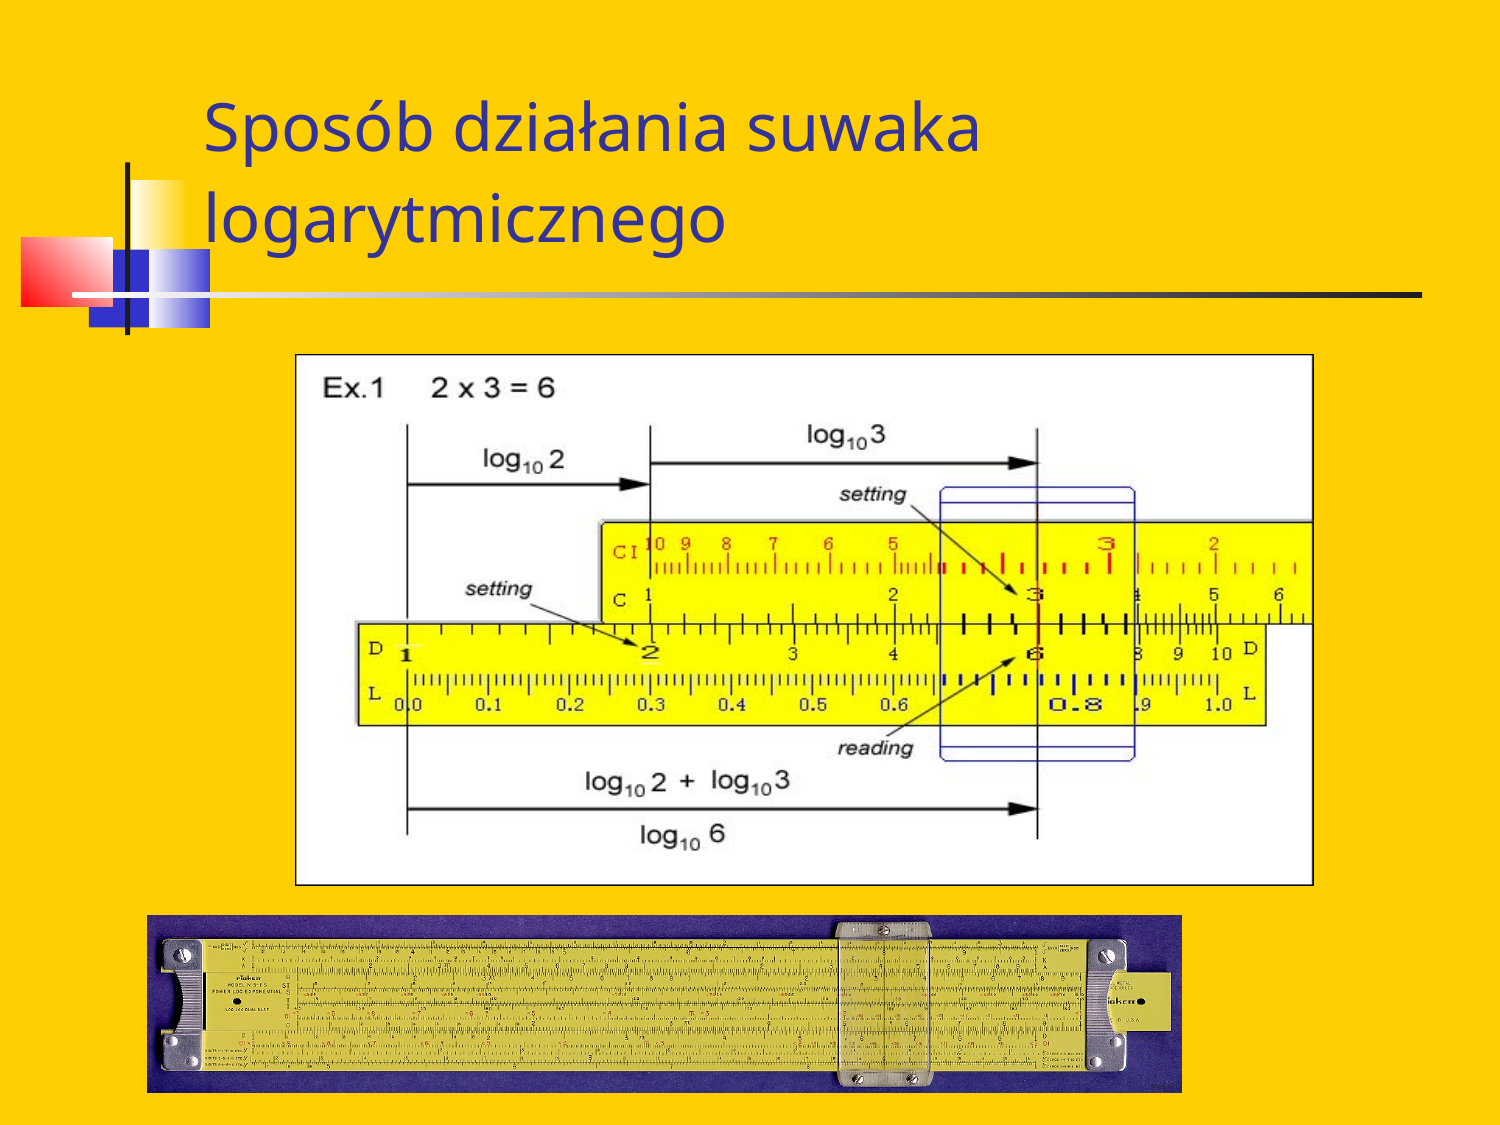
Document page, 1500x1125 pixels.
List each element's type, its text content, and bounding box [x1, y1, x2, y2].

picture [295, 354, 1314, 886]
title Sposób działania suwaka logarytmicznego [188, 45, 1468, 297]
picture [147, 915, 1182, 1093]
